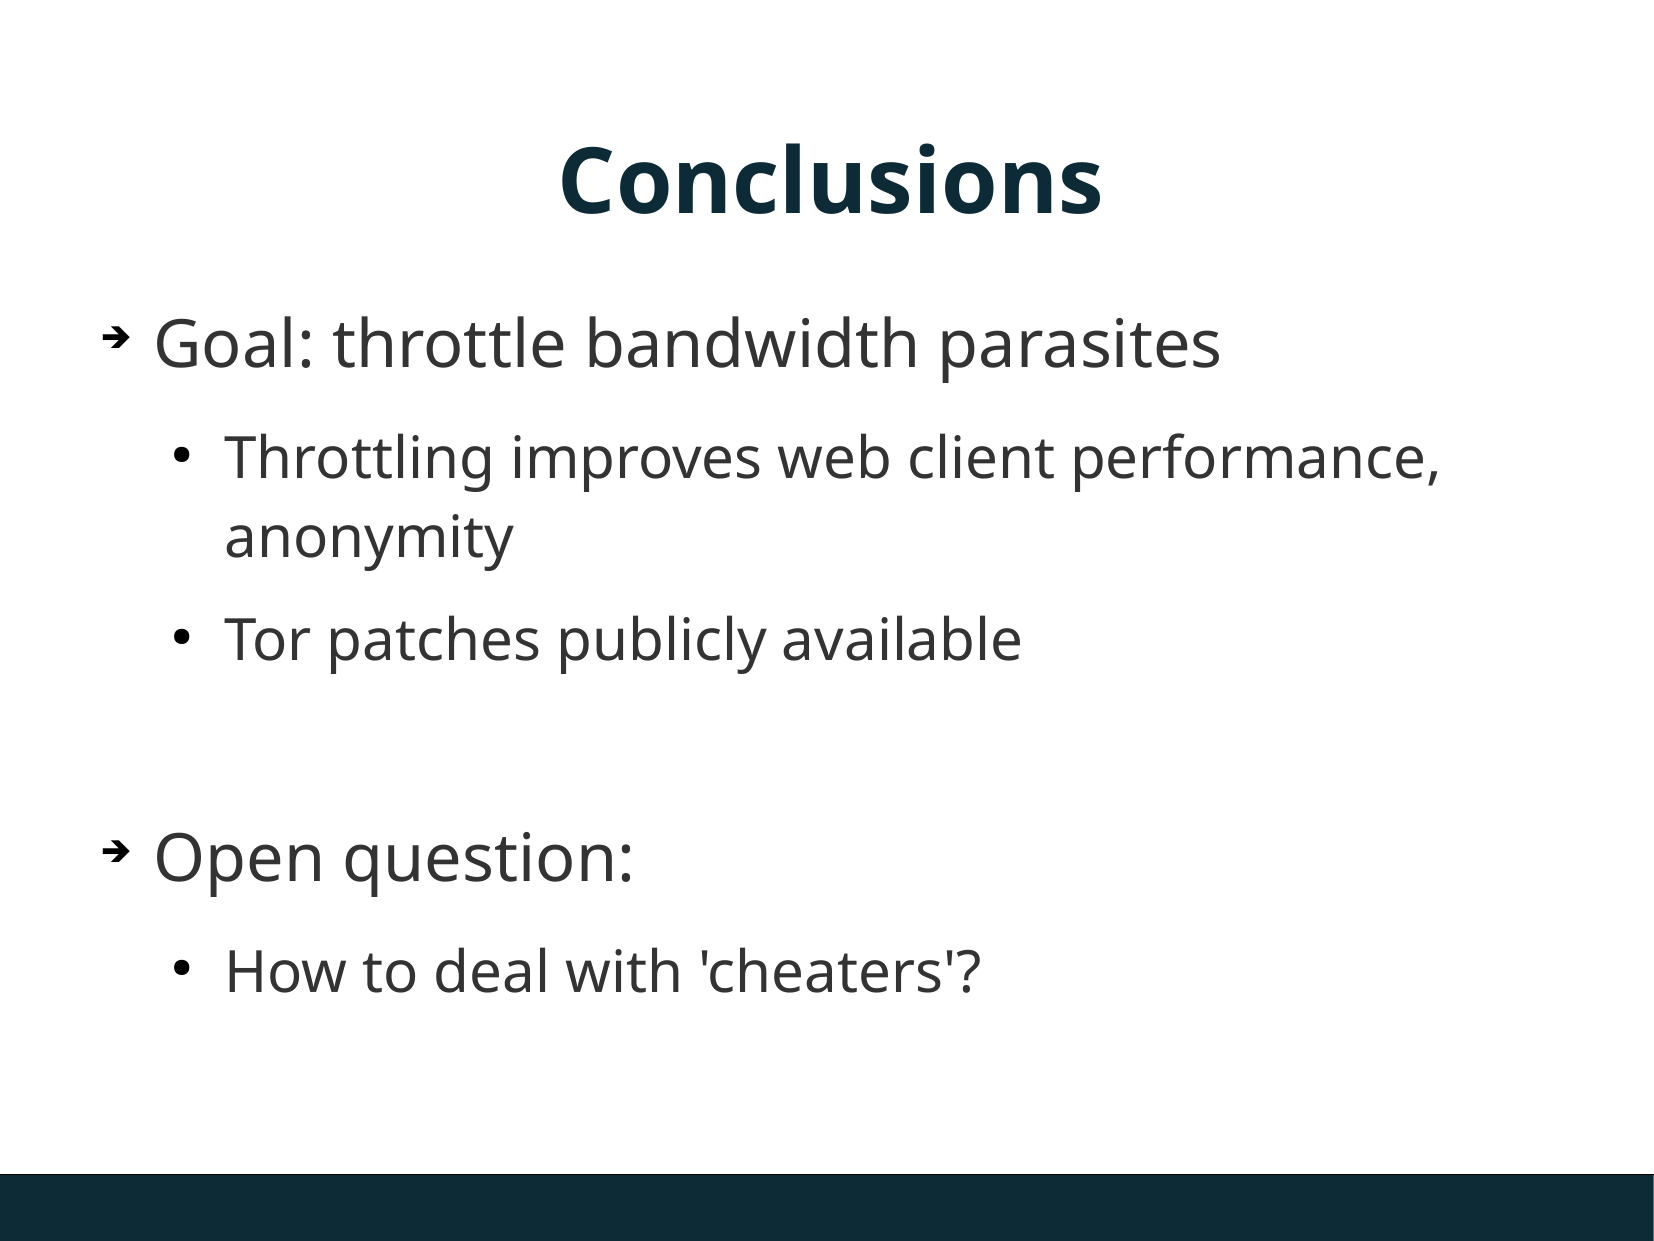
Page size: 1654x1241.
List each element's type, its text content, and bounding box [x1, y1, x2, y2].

list Goal: throttle bandwidth parasites Throttling improves web client performance, anonymity Tor patches publicly available Open question: How to deal with 'cheaters'? [82, 296, 1571, 1115]
title Conclusions [86, 74, 1575, 282]
